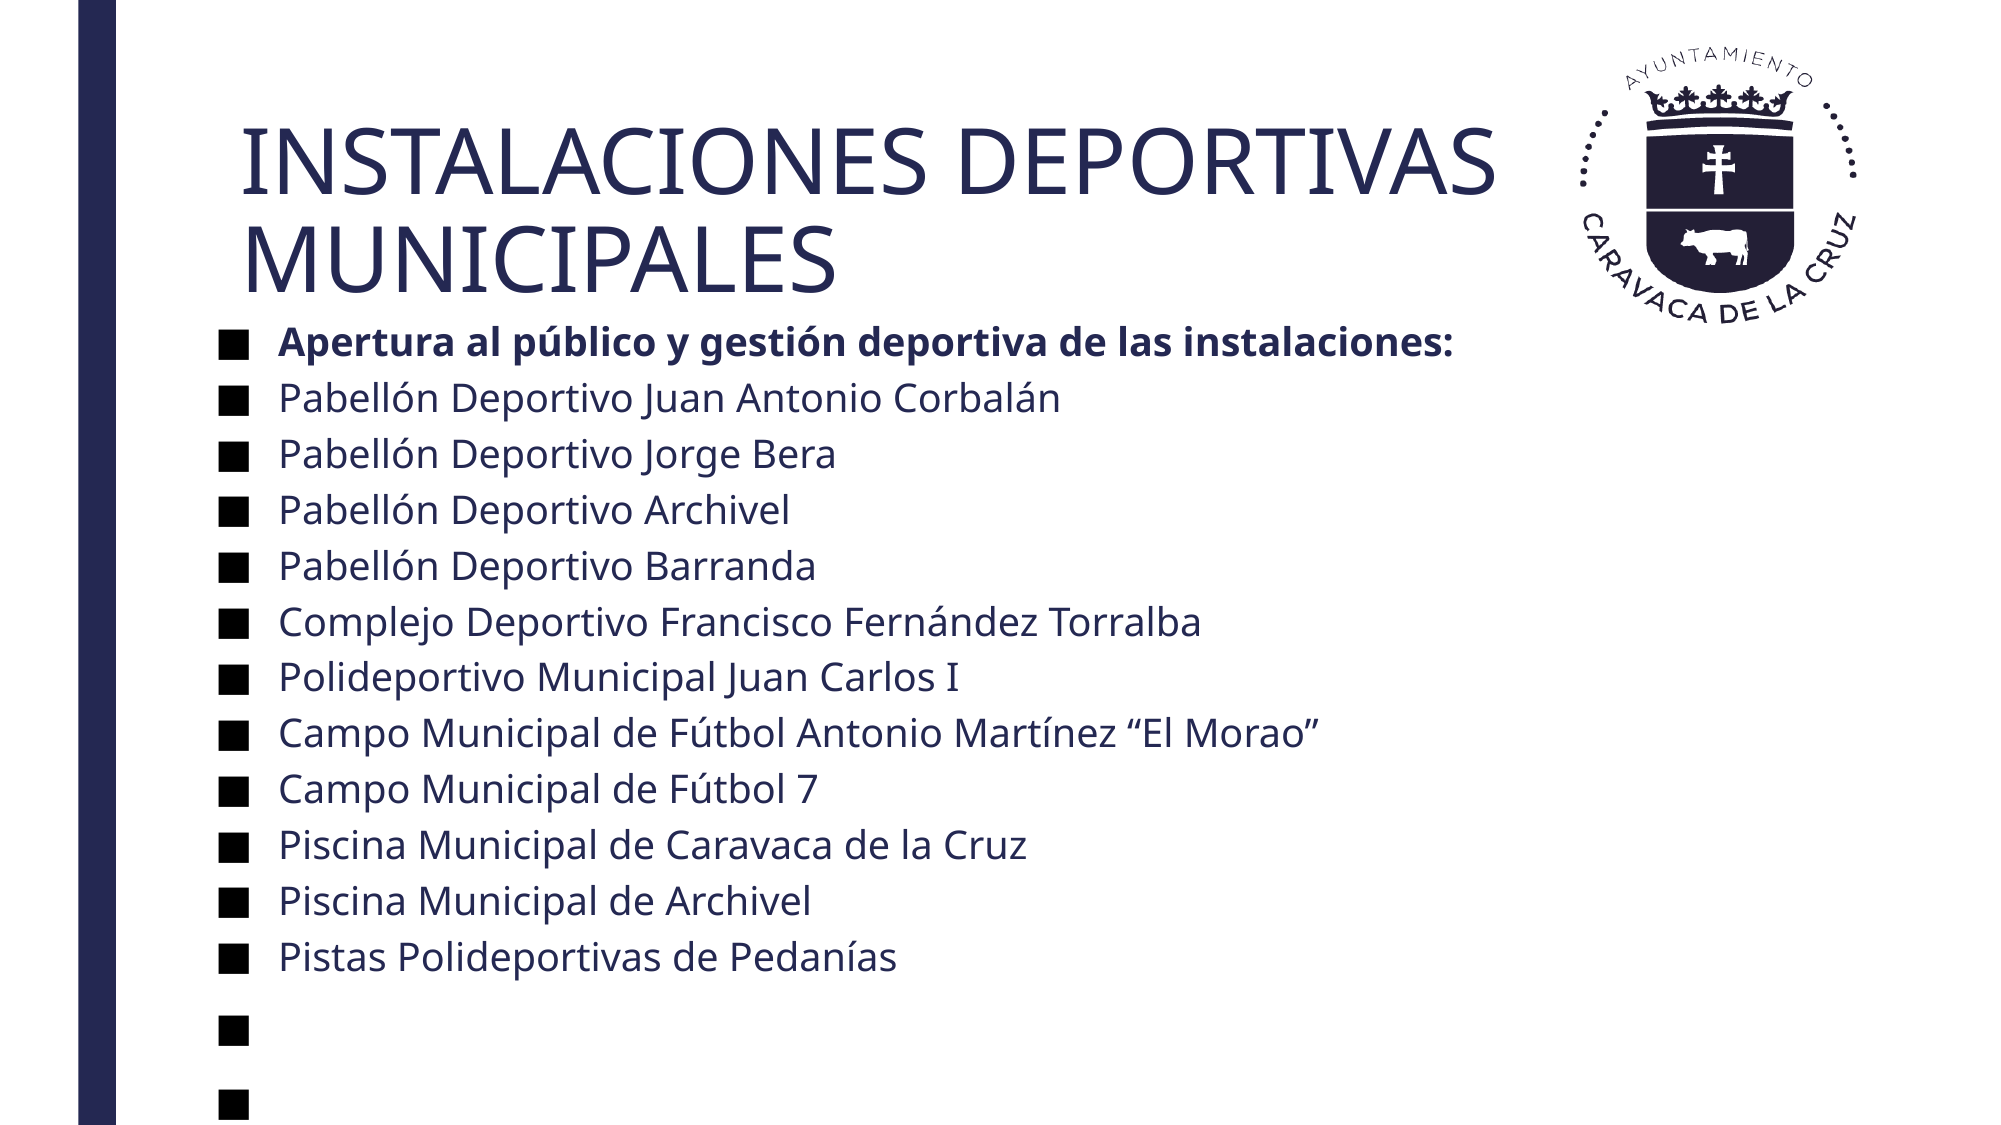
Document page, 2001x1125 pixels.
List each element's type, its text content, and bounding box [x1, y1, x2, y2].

text_box Apertura al público y gestión deportiva de las instalaciones: Pabellón Deportivo Juan Antonio Corbalán Pabellón Deportivo Jorge Bera Pabellón Deportivo Archivel Pabellón Deportivo Barranda Complejo Deportivo Francisco Fernández Torralba Polideportivo Municipal Juan Carlos I Campo Municipal de Fútbol Antonio Martínez “El Morao” Campo Municipal de Fútbol 7 Piscina Municipal de Caravaca de la Cruz Piscina Municipal de Archivel Pistas Polideportivas de Pedanías [200, 321, 2000, 1064]
text_box INSTALACIONES DEPORTIVAS MUNICIPALES [225, 108, 1573, 321]
picture [1573, 44, 1864, 321]
